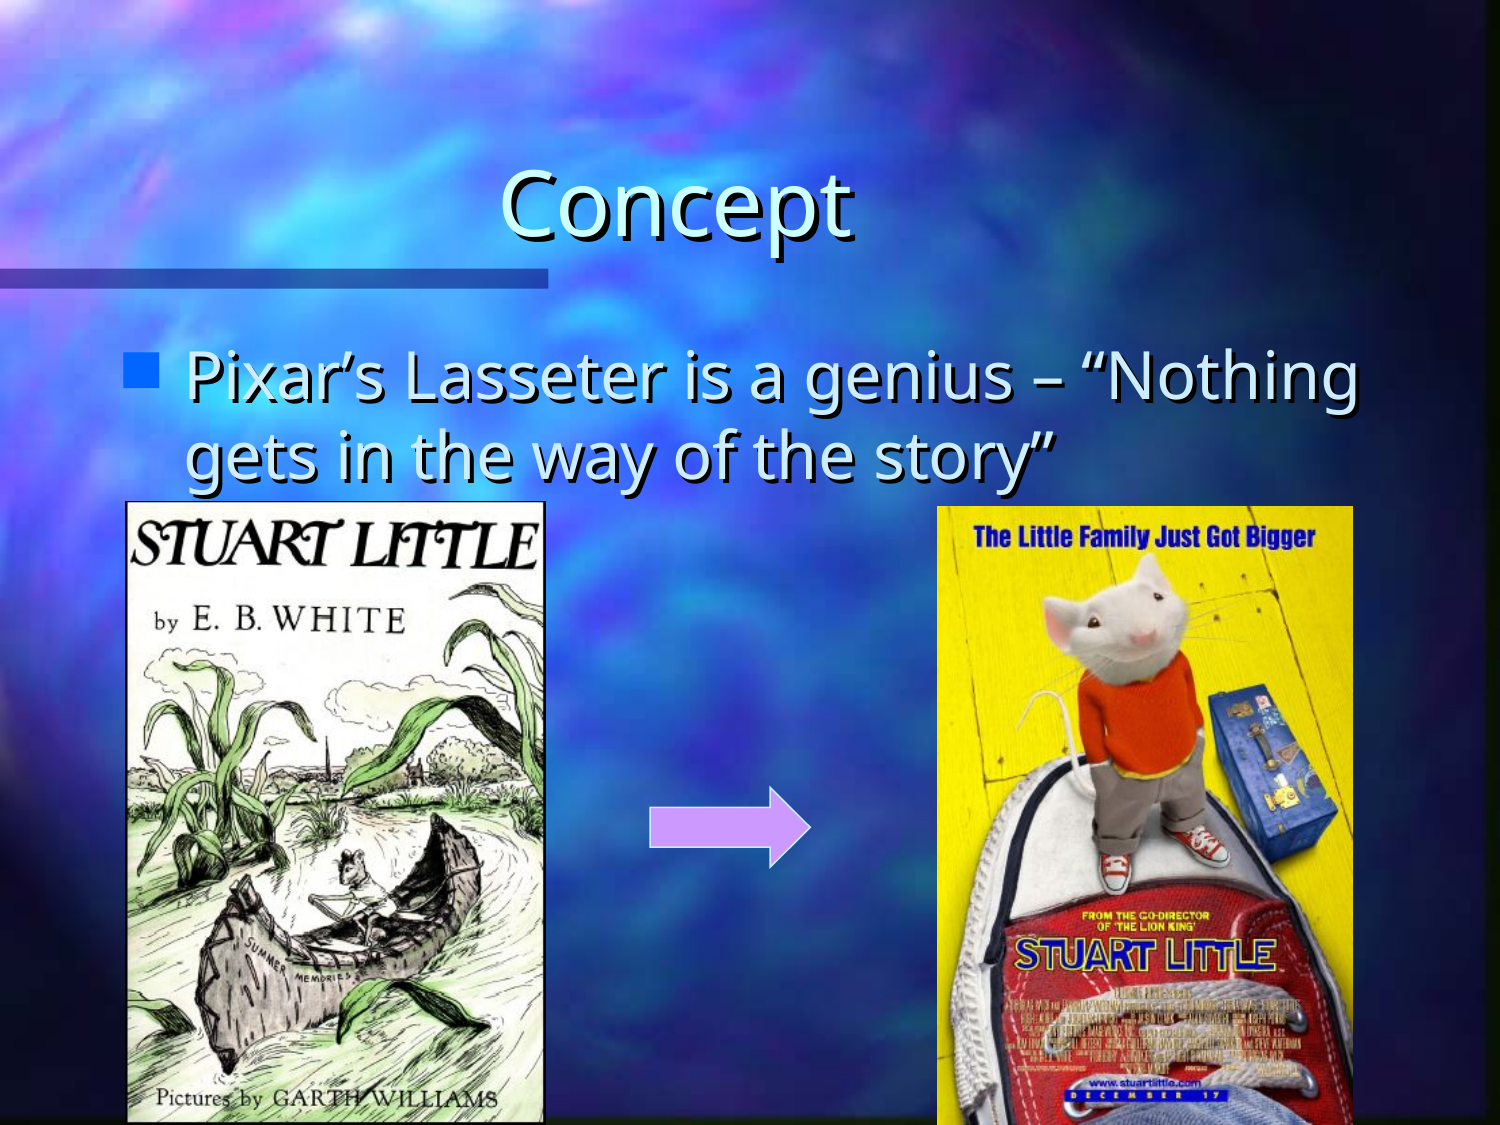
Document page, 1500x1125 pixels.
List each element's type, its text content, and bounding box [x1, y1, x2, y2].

title Concept [37, 74, 1313, 263]
list Pixar’s Lasseter is a genius – “Nothing gets in the way of the story” [112, 324, 1388, 1001]
text_box [650, 787, 811, 868]
picture [0, 0, 1500, 1125]
